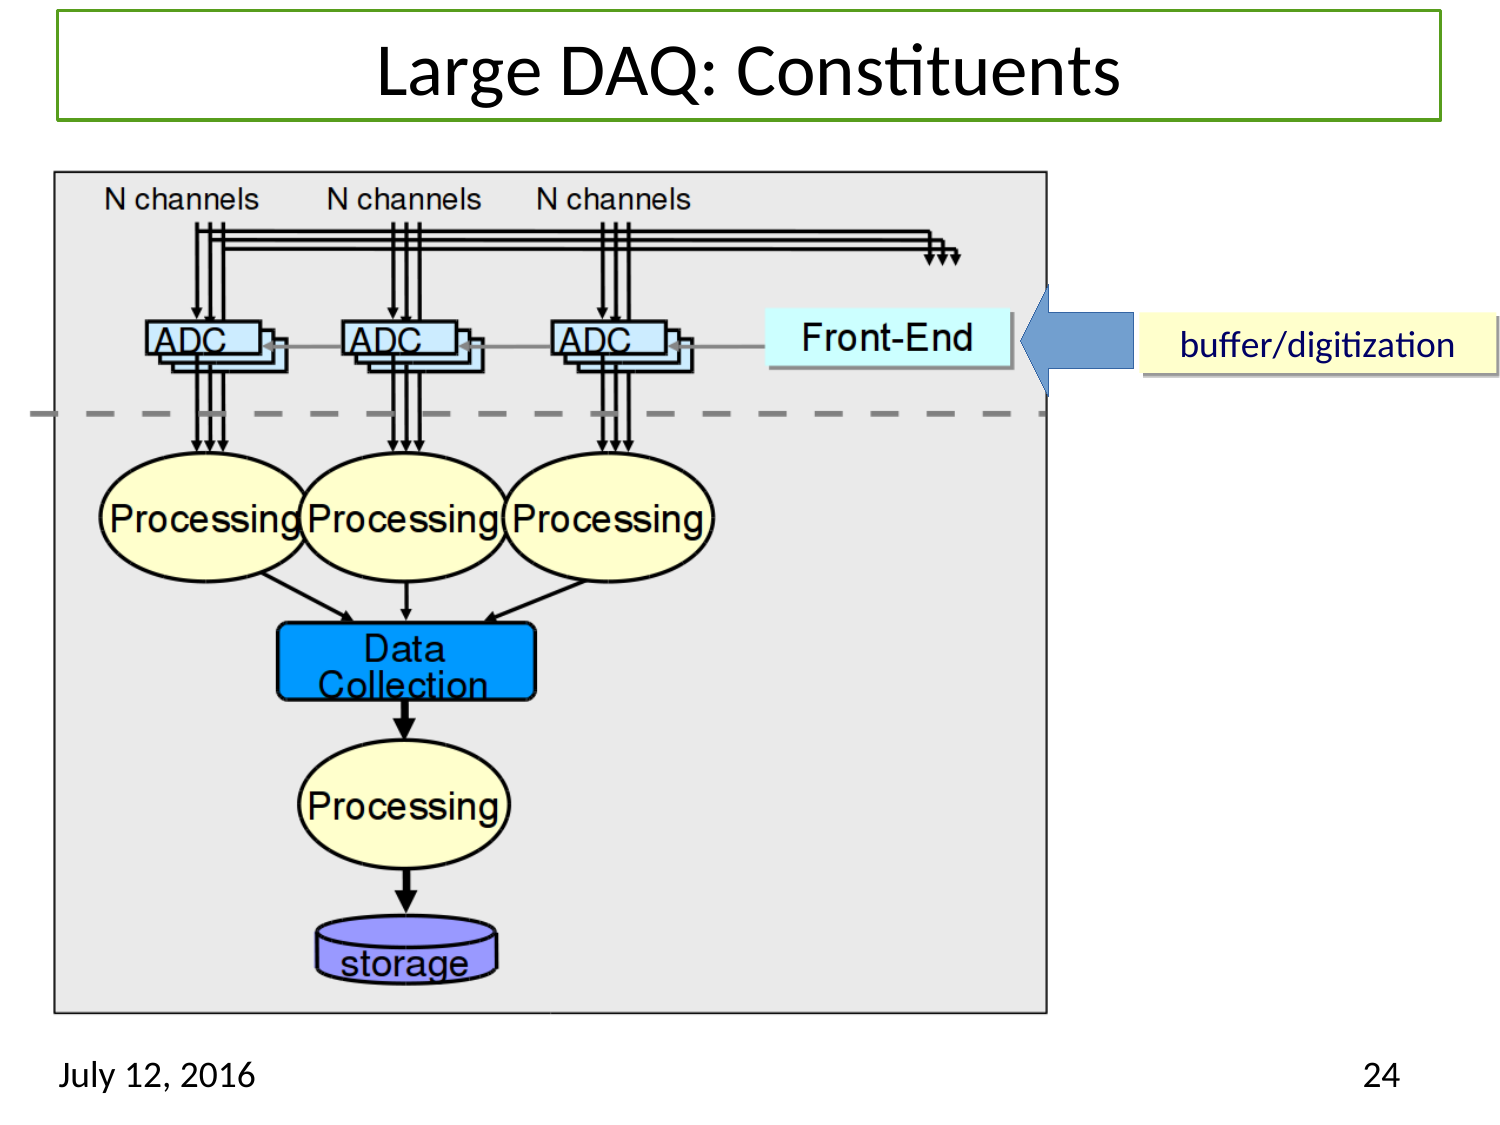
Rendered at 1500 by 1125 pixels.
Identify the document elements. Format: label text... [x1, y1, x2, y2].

text_box buffer/digitization [1139, 312, 1497, 373]
text_box [1020, 284, 1134, 397]
title Large DAQ: Constituents [57, 10, 1441, 121]
picture [10, 139, 1082, 1040]
